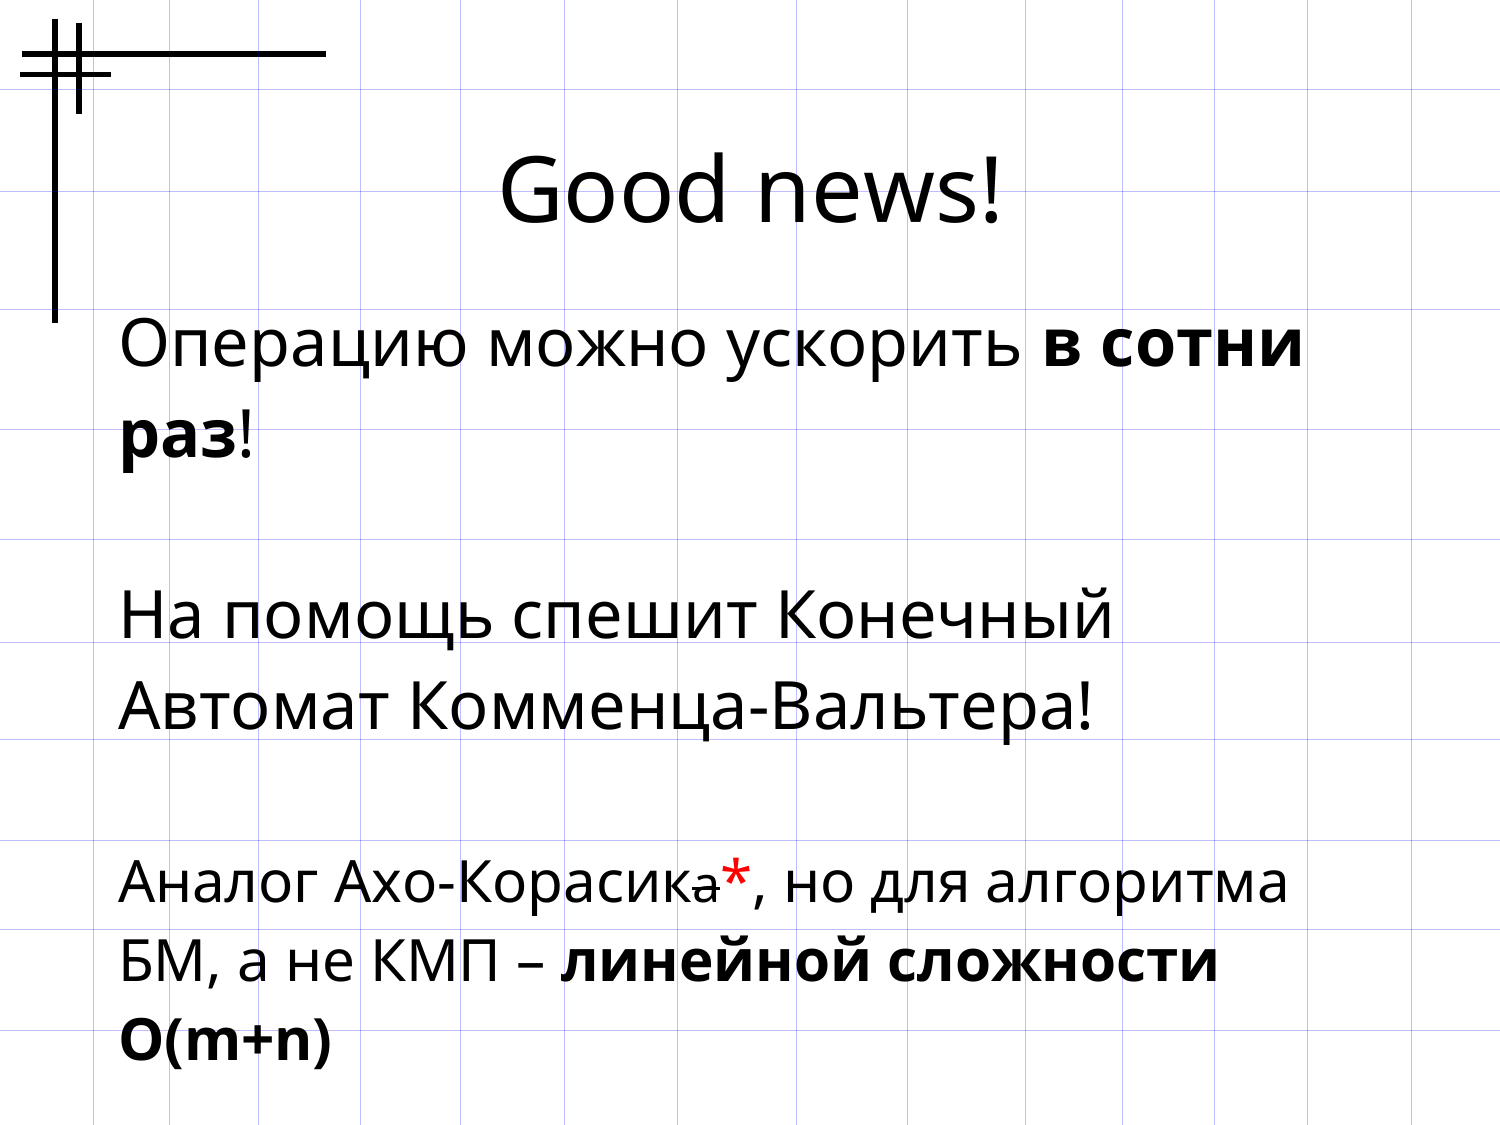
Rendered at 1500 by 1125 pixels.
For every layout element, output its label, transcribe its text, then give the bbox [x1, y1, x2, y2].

title Good news! [110, 93, 1392, 282]
subtitle Операцию можно ускорить в сотни раз! На помощь спешит Конечный Автомат Комменца-Вальтера! Аналог Ахо-Корасика*, но для алгоритма БМ, а не КМП – линейной сложности O(m+n) * Маргарет Корасик. Не “Ахо-Корасика”. [118, 295, 1400, 1038]
